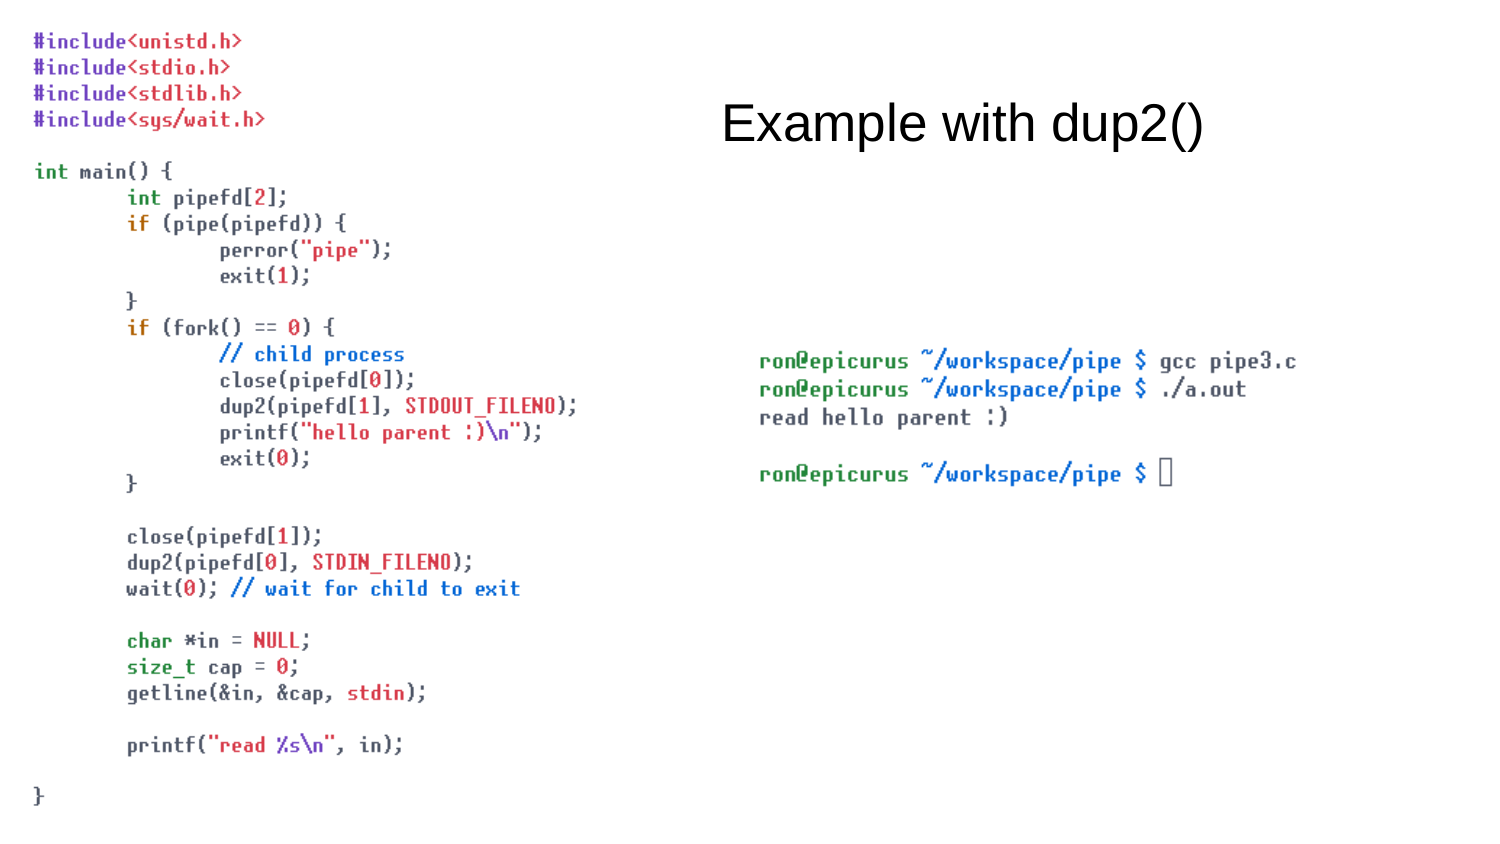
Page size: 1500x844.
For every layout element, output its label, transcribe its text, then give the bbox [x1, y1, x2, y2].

picture [750, 345, 1346, 499]
picture [24, 24, 649, 816]
title Example with dup2() [706, 72, 1449, 167]
